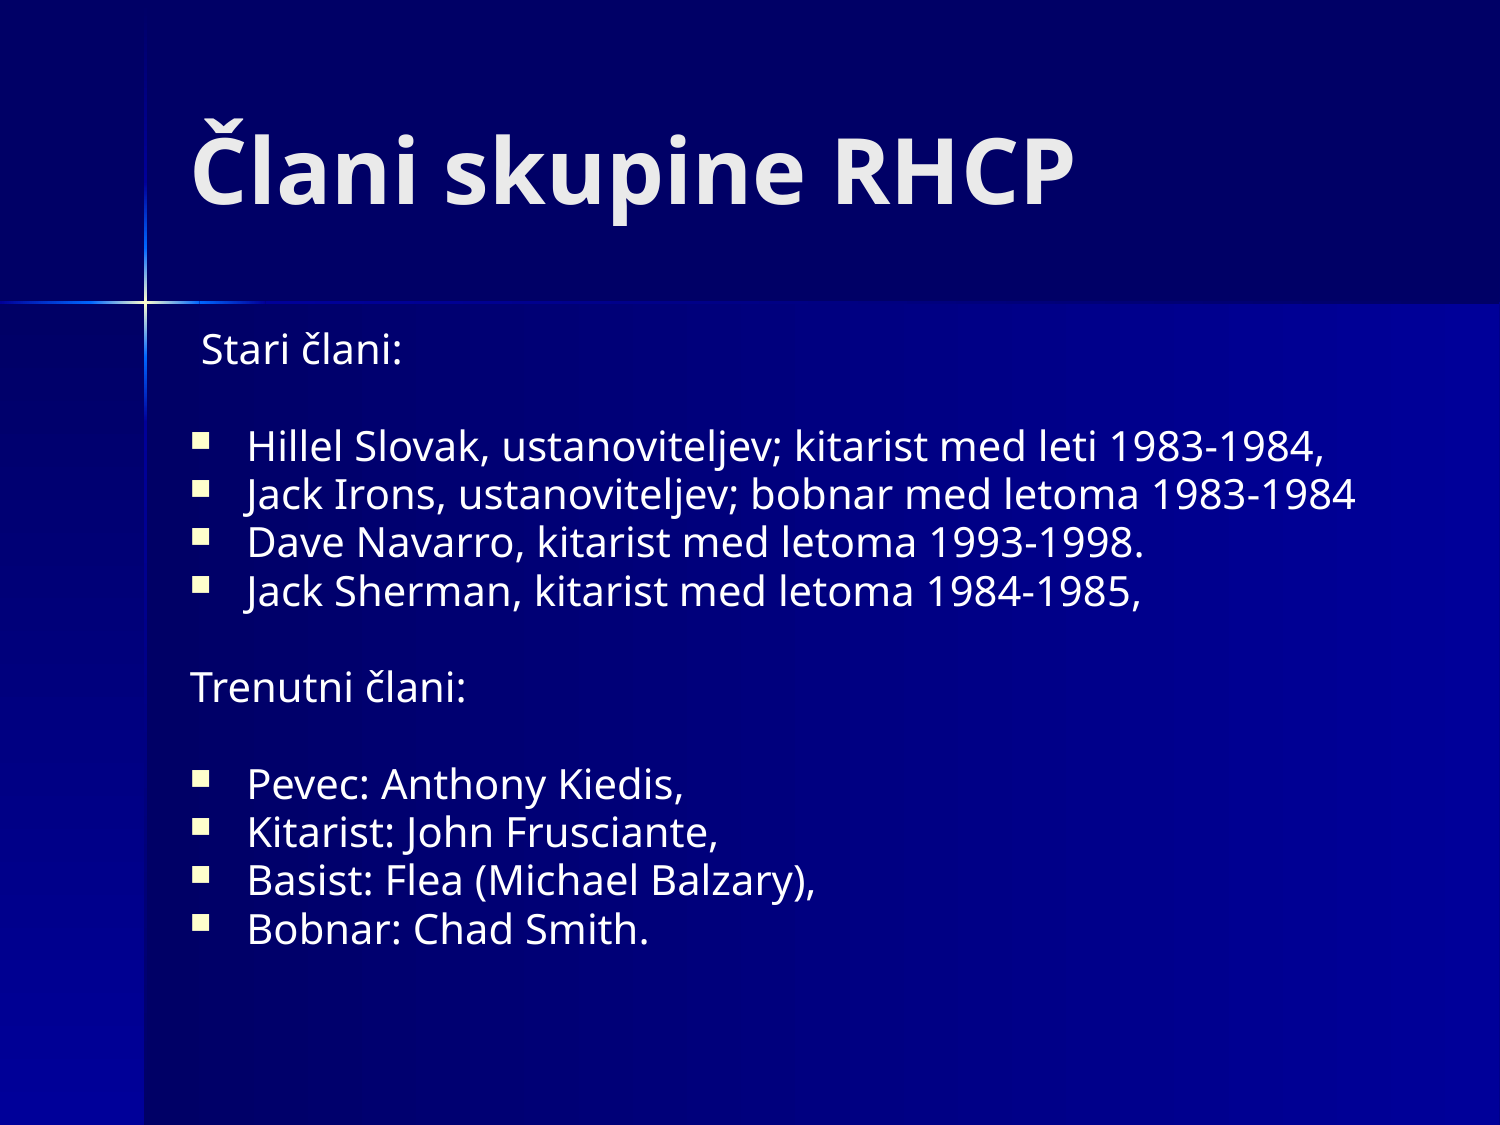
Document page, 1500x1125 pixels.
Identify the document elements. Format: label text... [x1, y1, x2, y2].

list Stari člani: Hillel Slovak, ustanoviteljev; kitarist med leti 1983-1984, Jack Irons, ustanoviteljev; bobnar med letoma 1983-1984 Dave Navarro, kitarist med letoma 1993-1998. Jack Sherman, kitarist med letoma 1984-1985, Trenutni člani: Pevec: Anthony Kiedis, Kitarist: John Frusciante, Basist: Flea (Michael Balzary), Bobnar: Chad Smith. [174, 324, 1413, 856]
title Člani skupine RHCP [174, 50, 1413, 285]
